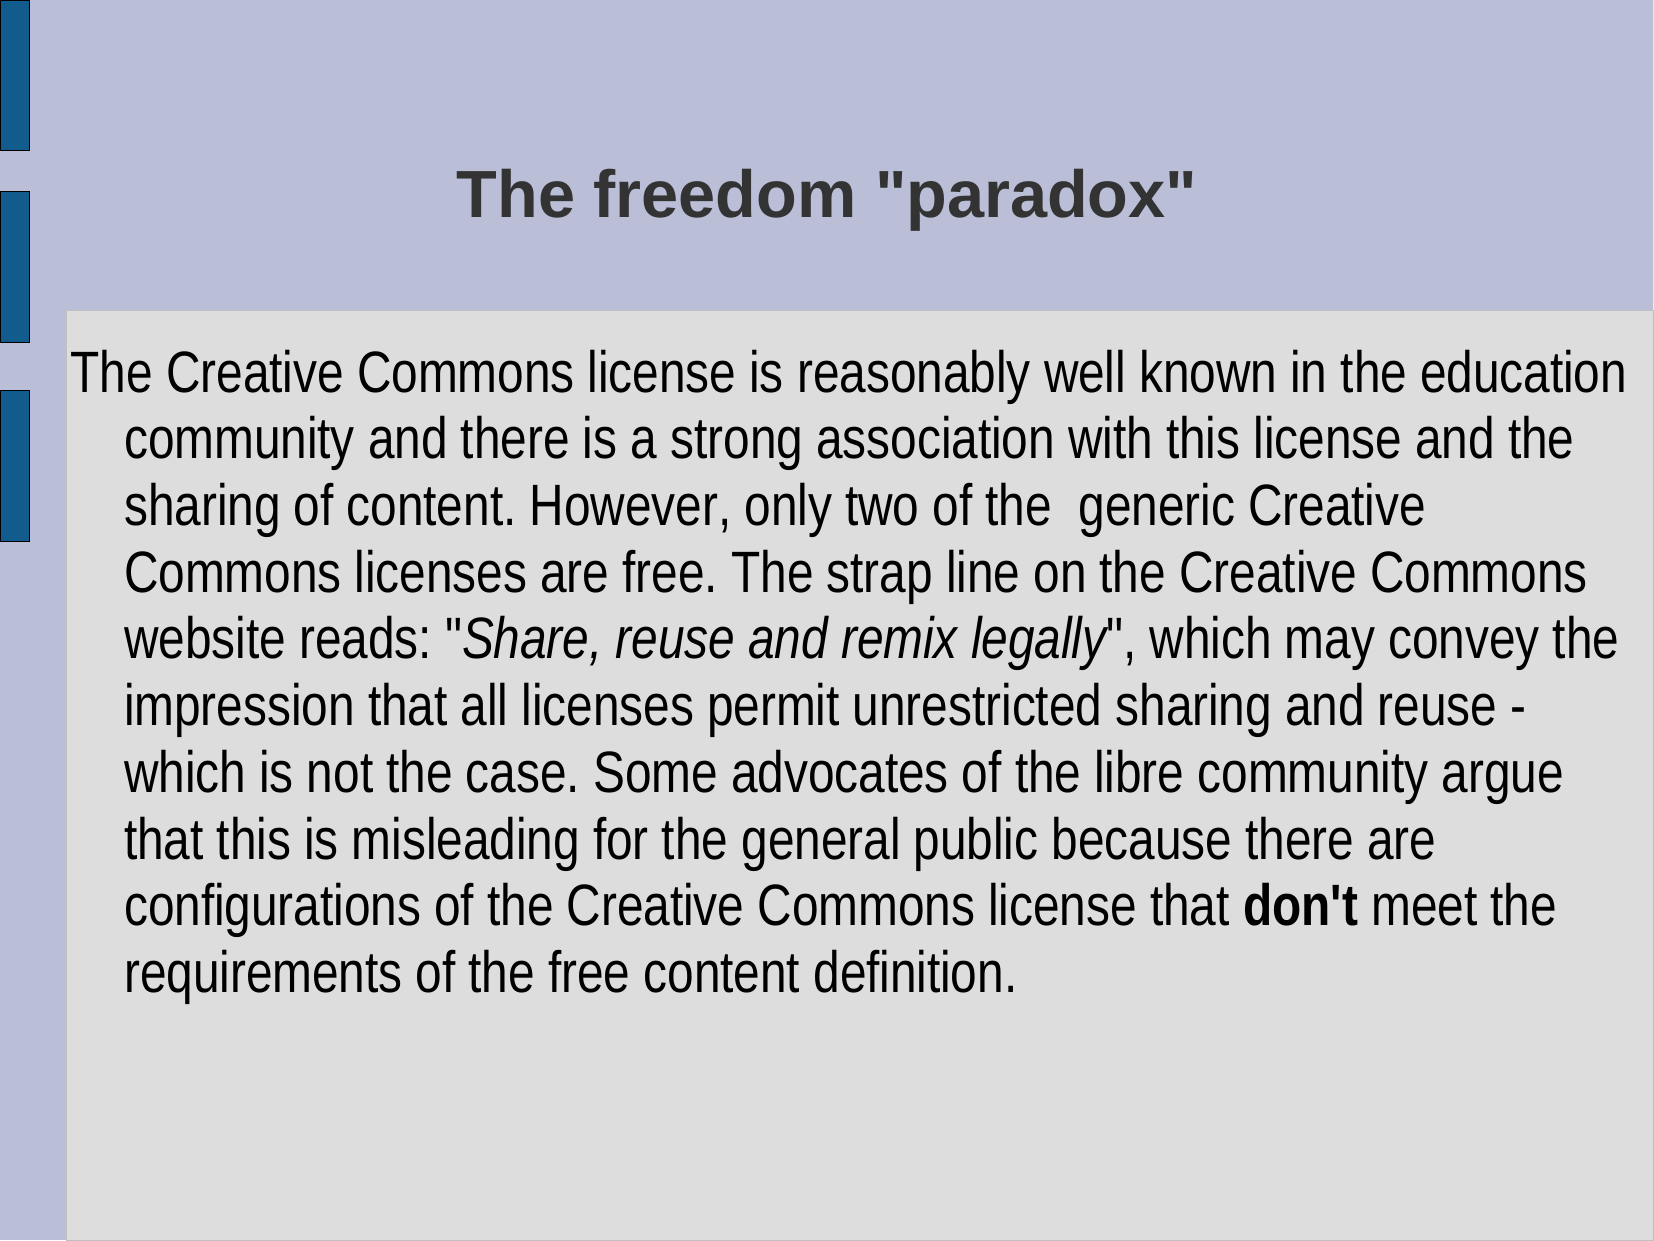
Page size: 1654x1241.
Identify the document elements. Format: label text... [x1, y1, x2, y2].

list The Creative Commons license is reasonably well known in the education community and there is a strong association with this license and the sharing of content. However, only two of the generic Creative Commons licenses are free. The strap line on the Creative Commons website reads: "Share, reuse and remix legally", which may convey the impression that all licenses permit unrestricted sharing and reuse - which is not the case. Some advocates of the libre community argue that this is misleading for the general public because there are configurations of the Creative Commons license that don't meet the requirements of the free content definition. [53, 337, 1654, 1105]
title The freedom "paradox" [121, 91, 1534, 299]
